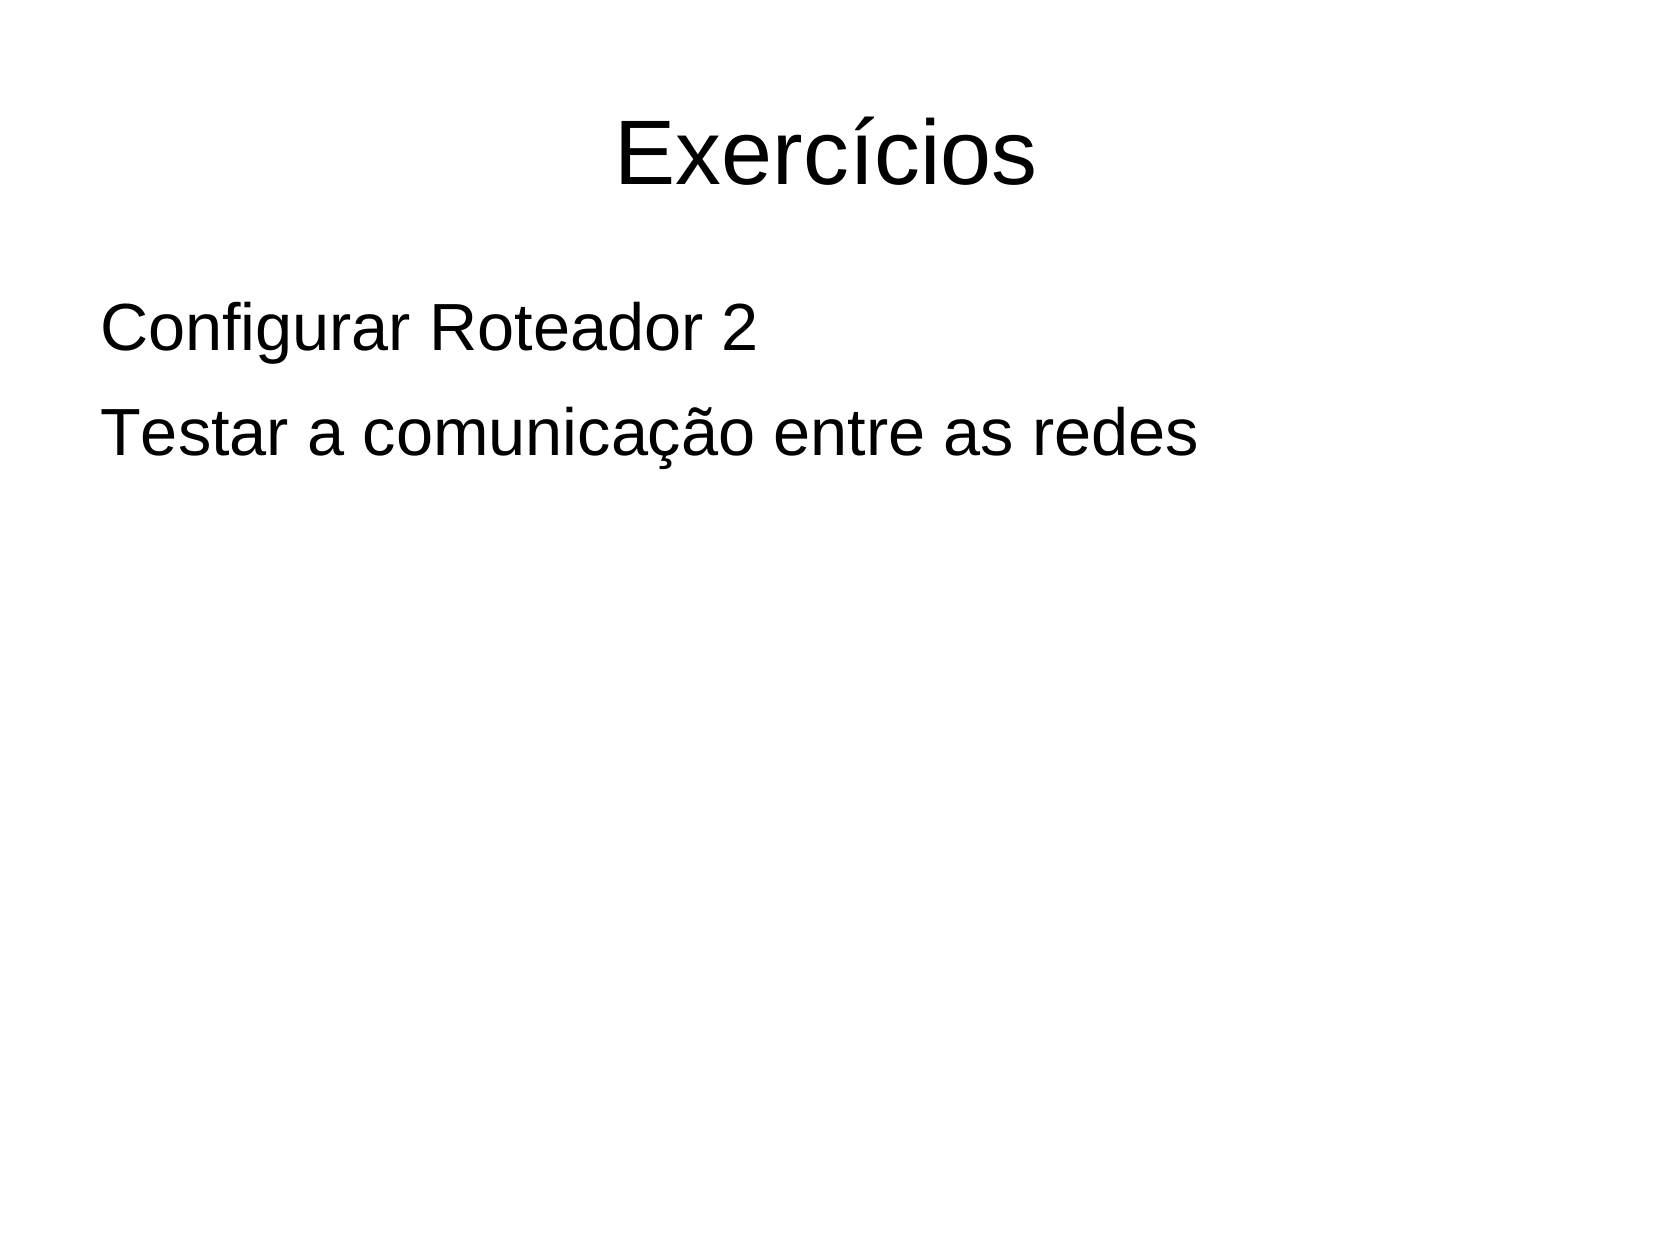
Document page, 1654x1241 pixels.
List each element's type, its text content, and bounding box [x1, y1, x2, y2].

title Exercícios [82, 56, 1571, 250]
list Configurar Roteador 2 Testar a comunicação entre as redes [82, 290, 1571, 1094]
